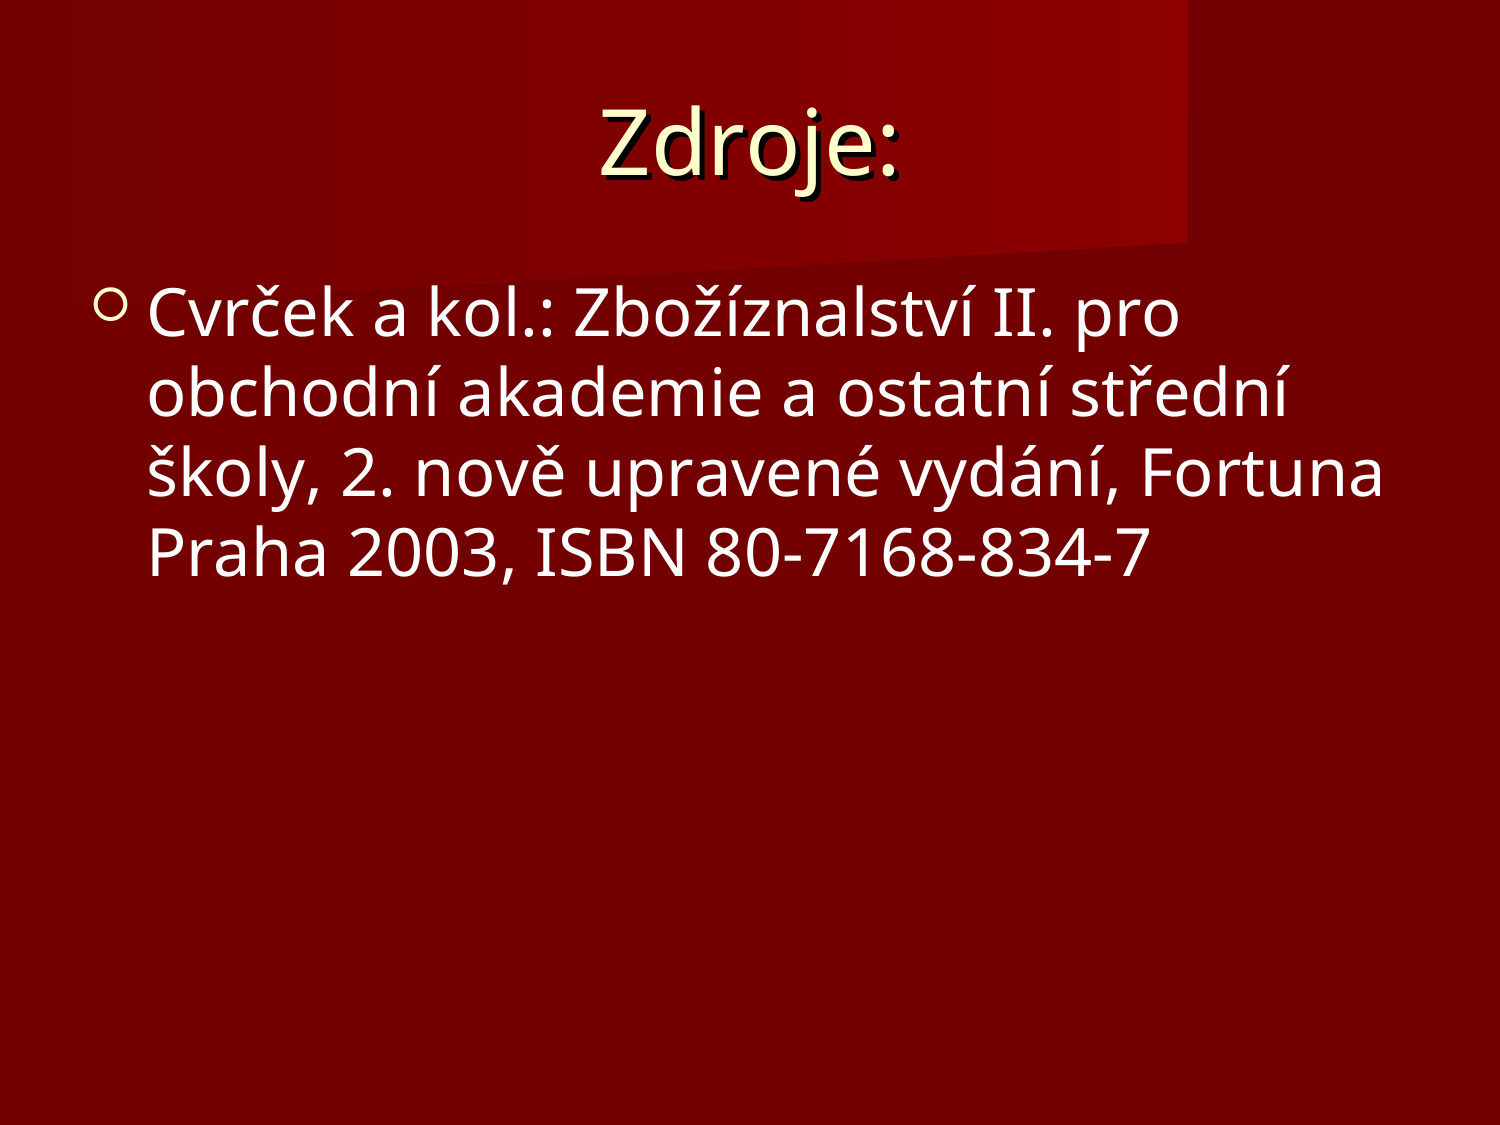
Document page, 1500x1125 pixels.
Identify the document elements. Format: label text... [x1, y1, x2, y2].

list Cvrček a kol.: Zbožíznalství II. pro obchodní akademie a ostatní střední školy, 2. nově upravené vydání, Fortuna Praha 2003, ISBN 80-7168-834-7 [75, 262, 1426, 1001]
title Zdroje: [75, 45, 1426, 233]
